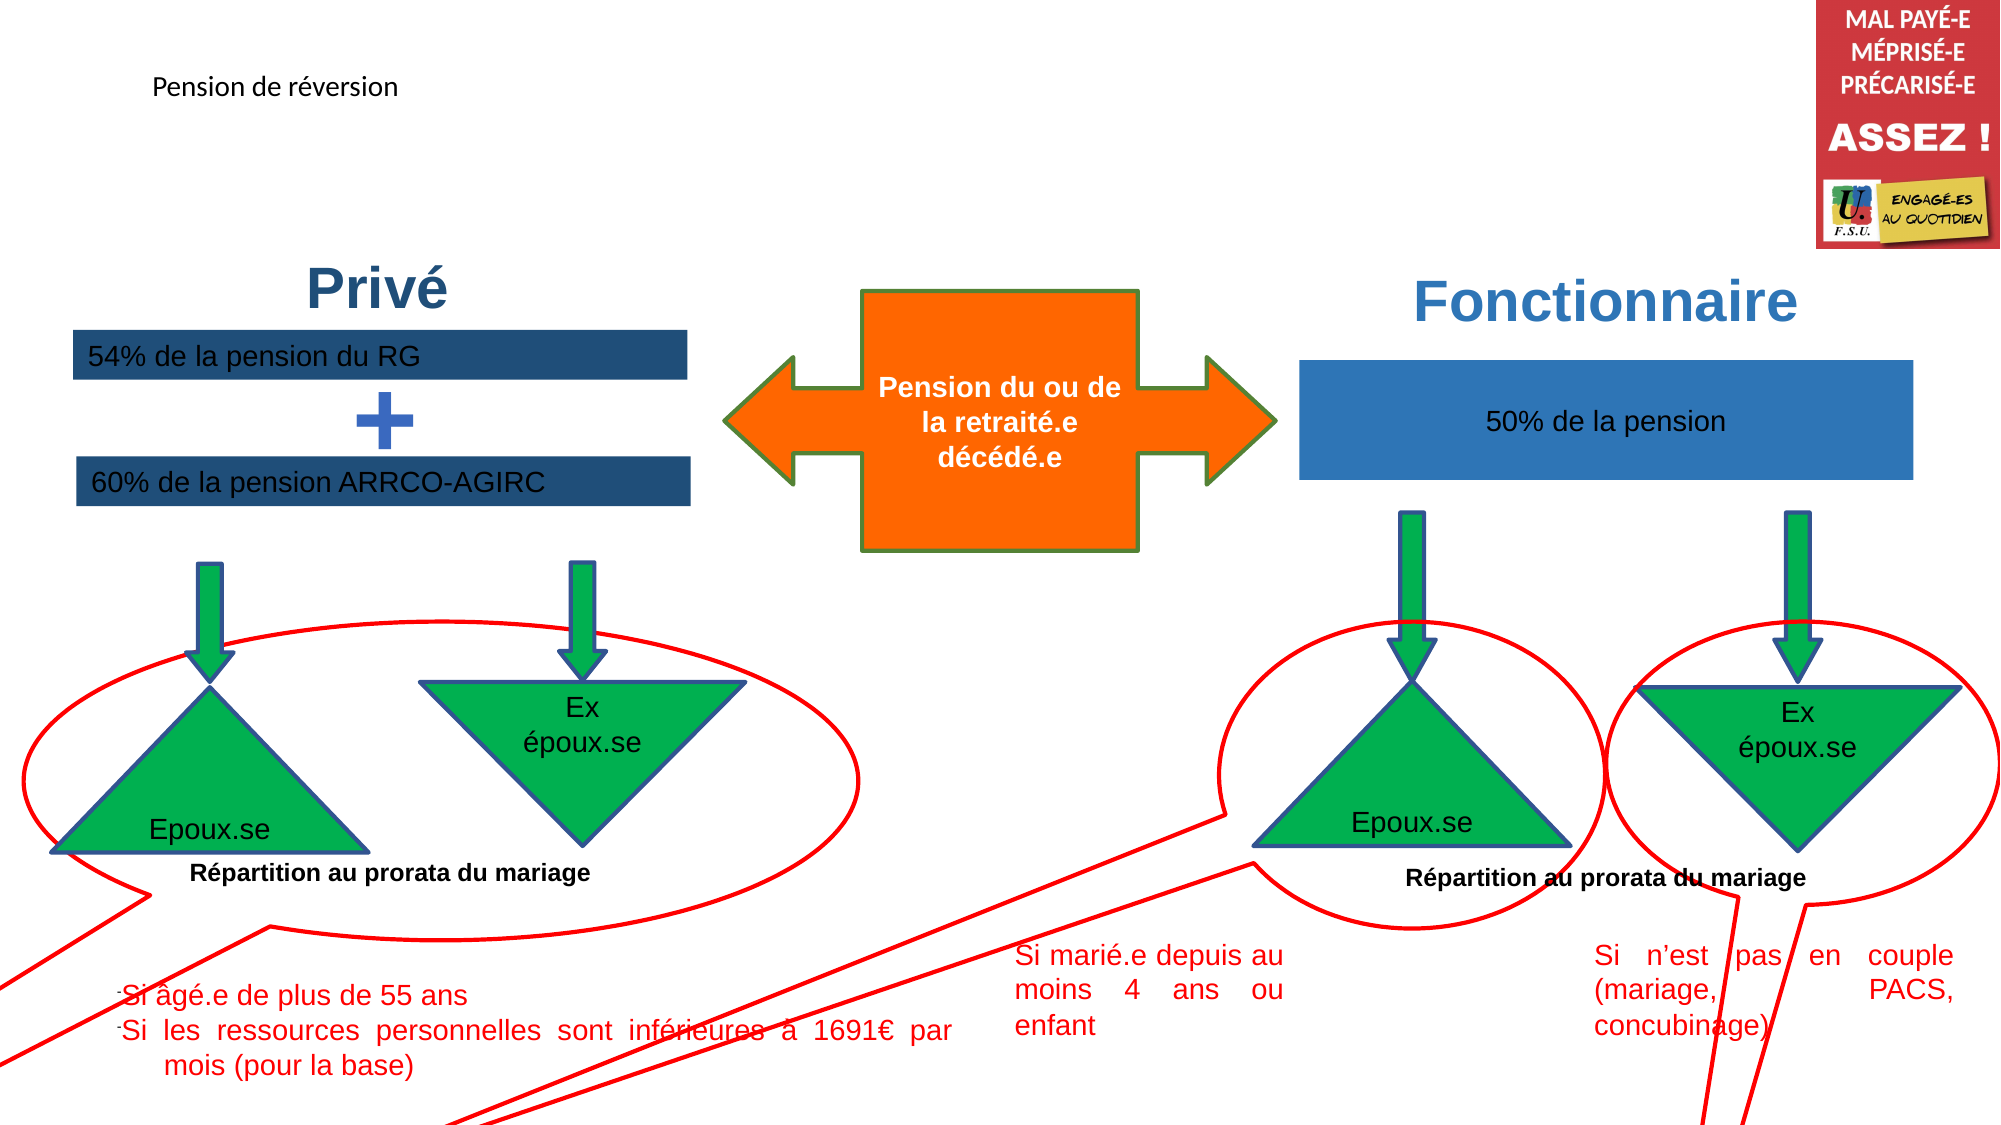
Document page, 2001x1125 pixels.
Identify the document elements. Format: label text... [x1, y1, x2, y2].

text_box Si marié.e depuis au moins 4 ans ou enfant [999, 928, 1300, 1049]
text_box Ex époux.se [1638, 687, 1961, 852]
text_box [68, 853, 83, 863]
text_box 60% de la pension ARRCO-AGIRC [76, 456, 691, 507]
text_box Privé [70, 242, 685, 328]
text_box 54% de la pension du RG [73, 329, 688, 380]
text_box [1774, 624, 1822, 682]
text_box Si âgé.e de plus de 55 ans Si les ressources personnelles sont inférieures à 1691€ par mois (pour la base) [102, 968, 969, 1089]
text_box Epoux.se [1253, 680, 1571, 847]
text_box Epoux.se [50, 687, 366, 853]
text_box + [337, 338, 391, 489]
text_box [1388, 624, 1436, 681]
text_box Ex époux.se [419, 681, 746, 847]
text_box Répartition au prorata du mariage [83, 849, 698, 894]
text_box Fonctionnaire [1299, 255, 1914, 341]
text_box 50% de la pension [1299, 360, 1914, 480]
picture [1816, 0, 2000, 249]
text_box Répartition au prorata du mariage [1299, 853, 1914, 899]
text_box Pension du ou de la retraité.e décédé.e [724, 290, 1276, 551]
text_box [1400, 512, 1424, 619]
text_box Si n’est pas en couple (mariage, PACS, concubinage) [1579, 928, 1970, 1049]
text_box [0, 562, 859, 1066]
text_box [1786, 512, 1810, 619]
title Pension de réversion [137, 59, 1863, 278]
